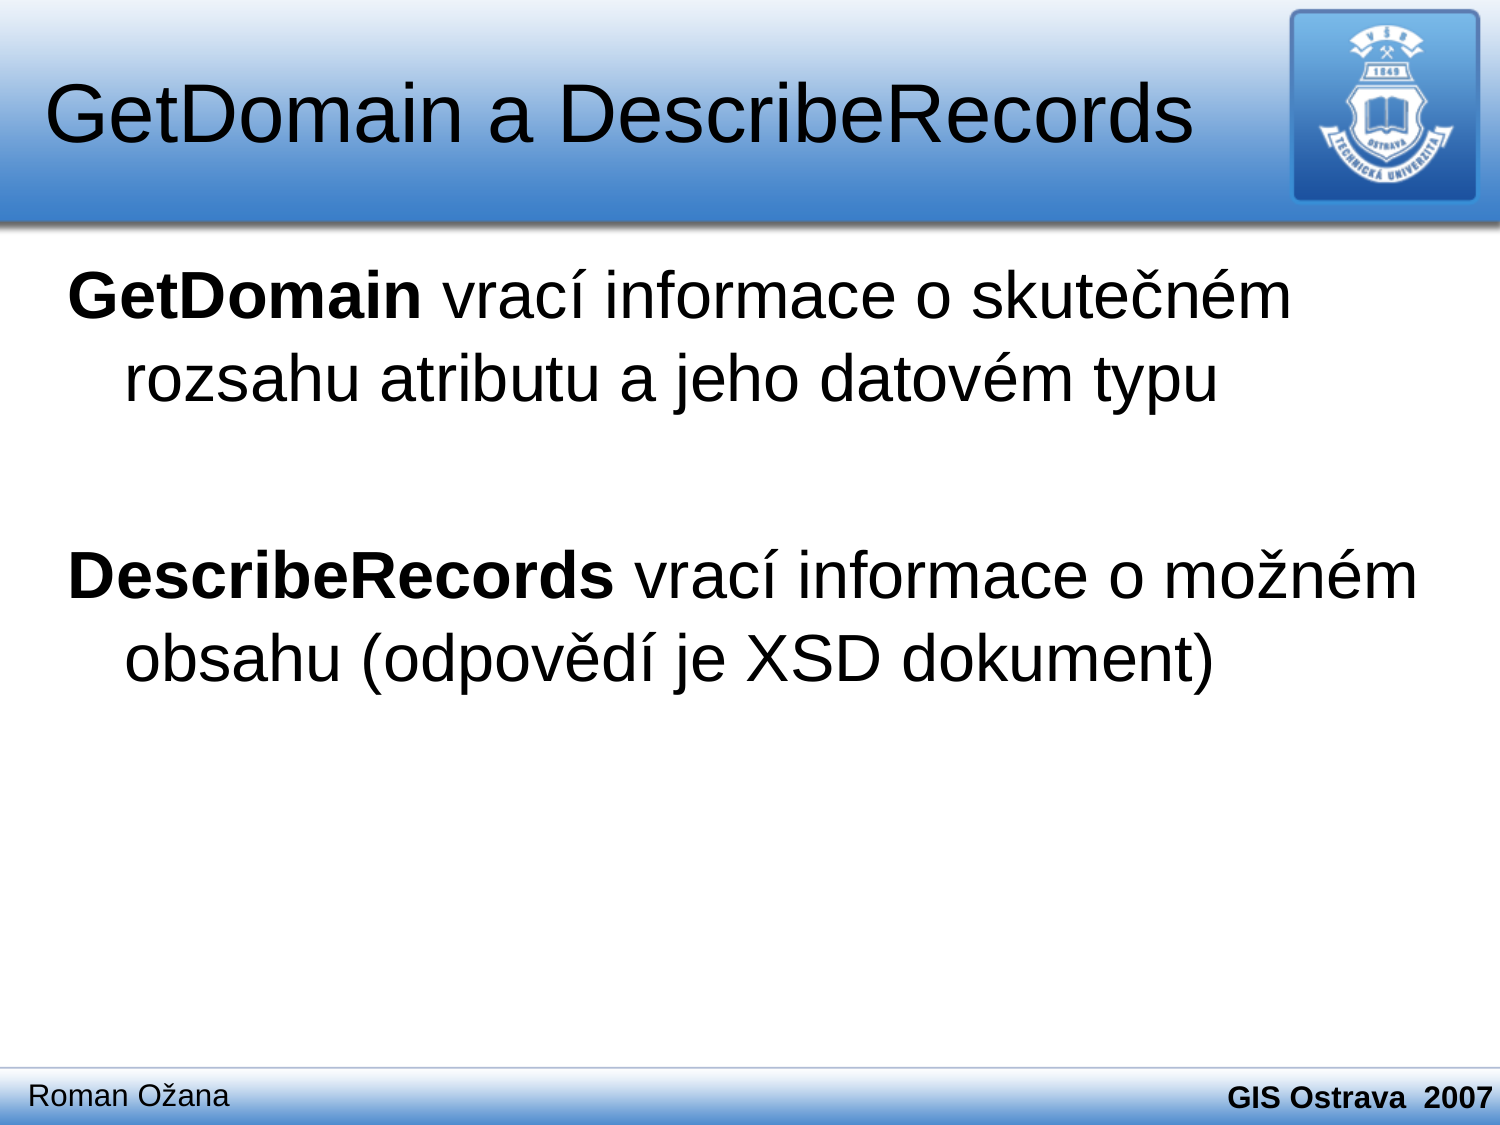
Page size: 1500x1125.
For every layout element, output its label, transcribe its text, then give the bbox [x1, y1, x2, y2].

list GetDomain vrací informace o skutečném rozsahu atributu a jeho datovém typu DescribeRecords vrací informace o možném obsahu (odpovědí je XSD dokument) [53, 243, 1471, 1059]
picture [0, 0, 1500, 1125]
title GetDomain a DescribeRecords [29, 31, 1235, 197]
